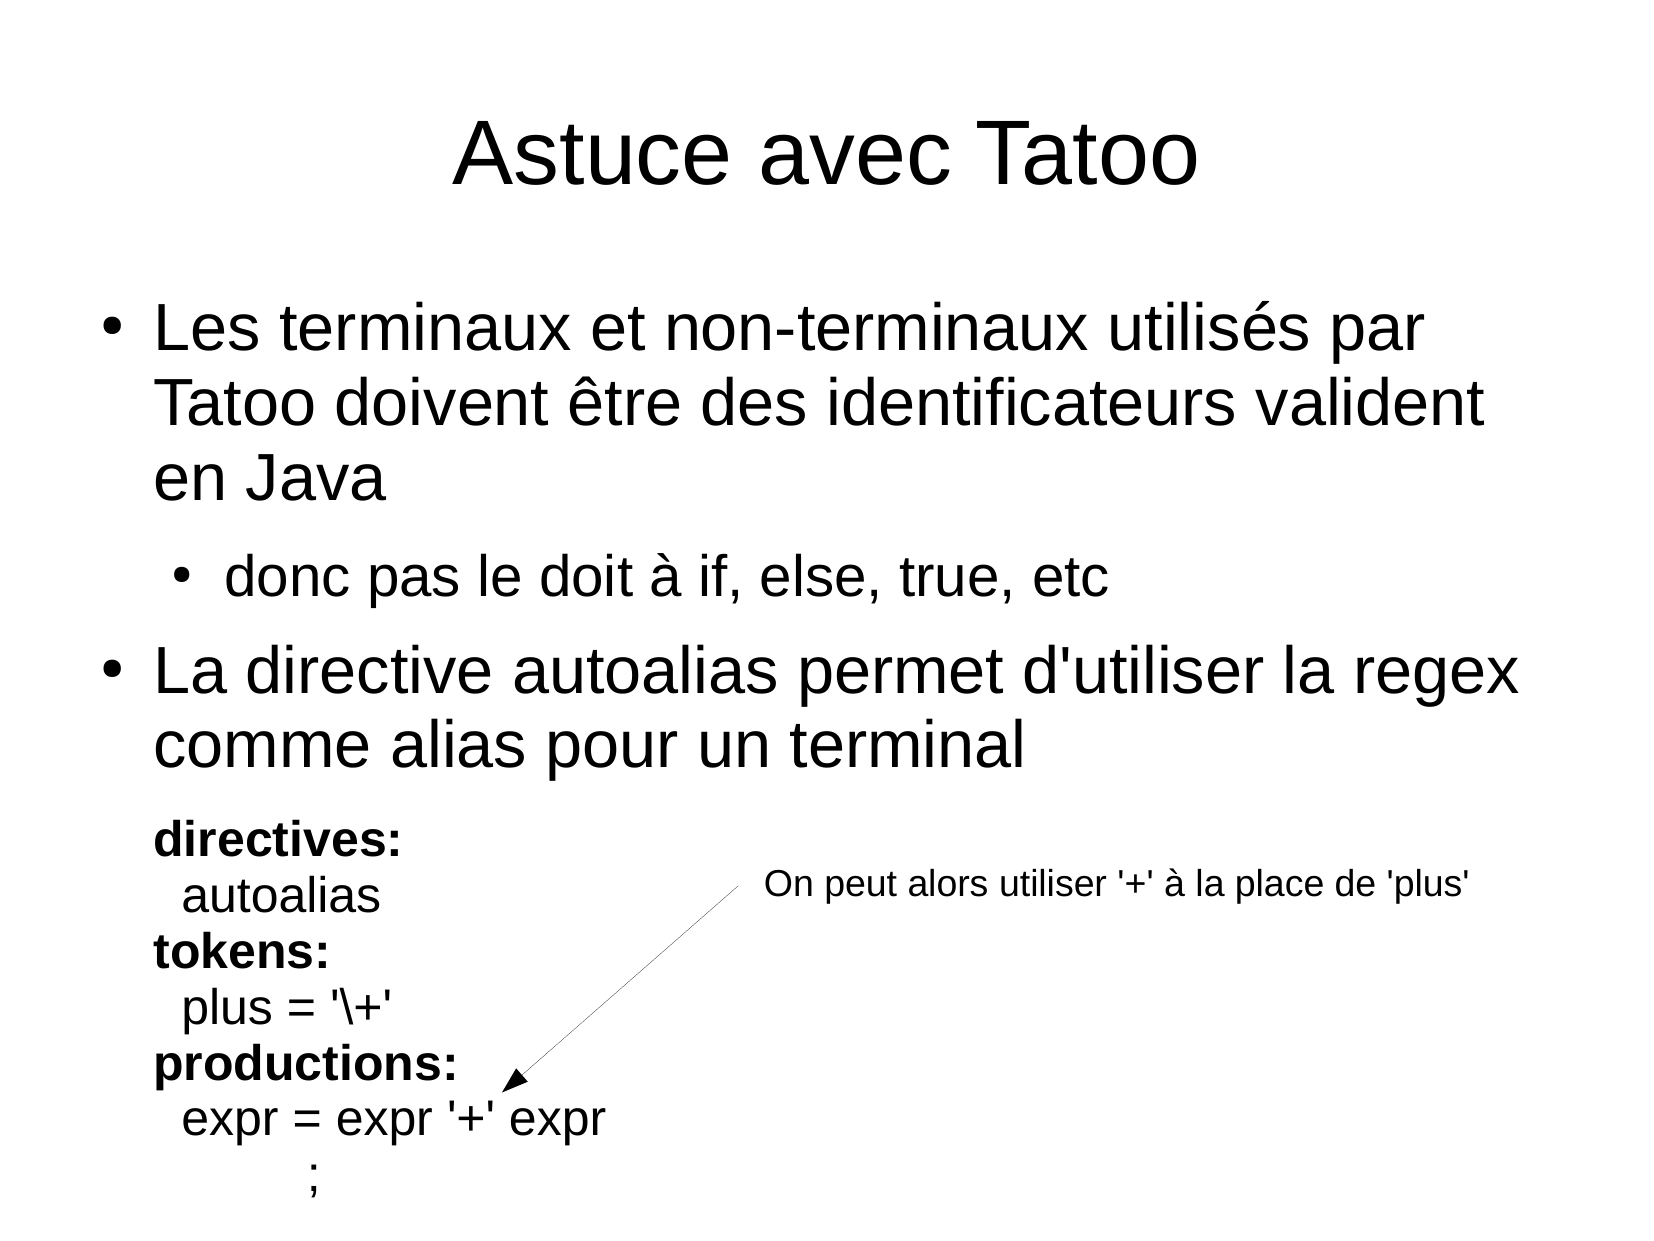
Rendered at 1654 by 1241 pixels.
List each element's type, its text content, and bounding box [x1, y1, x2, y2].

list Les terminaux et non-terminaux utilisés par Tatoo doivent être des identificateurs valident en Java donc pas le doit à if, else, true, etc La directive autoalias permet d'utiliser la regex comme alias pour un terminal directives: autoalias tokens: plus = '\+' productions: expr = expr '+' expr ; [82, 290, 1571, 1203]
title Astuce avec Tatoo [82, 56, 1571, 250]
text_box On peut alors utiliser '+' à la place de 'plus' [749, 854, 1485, 912]
